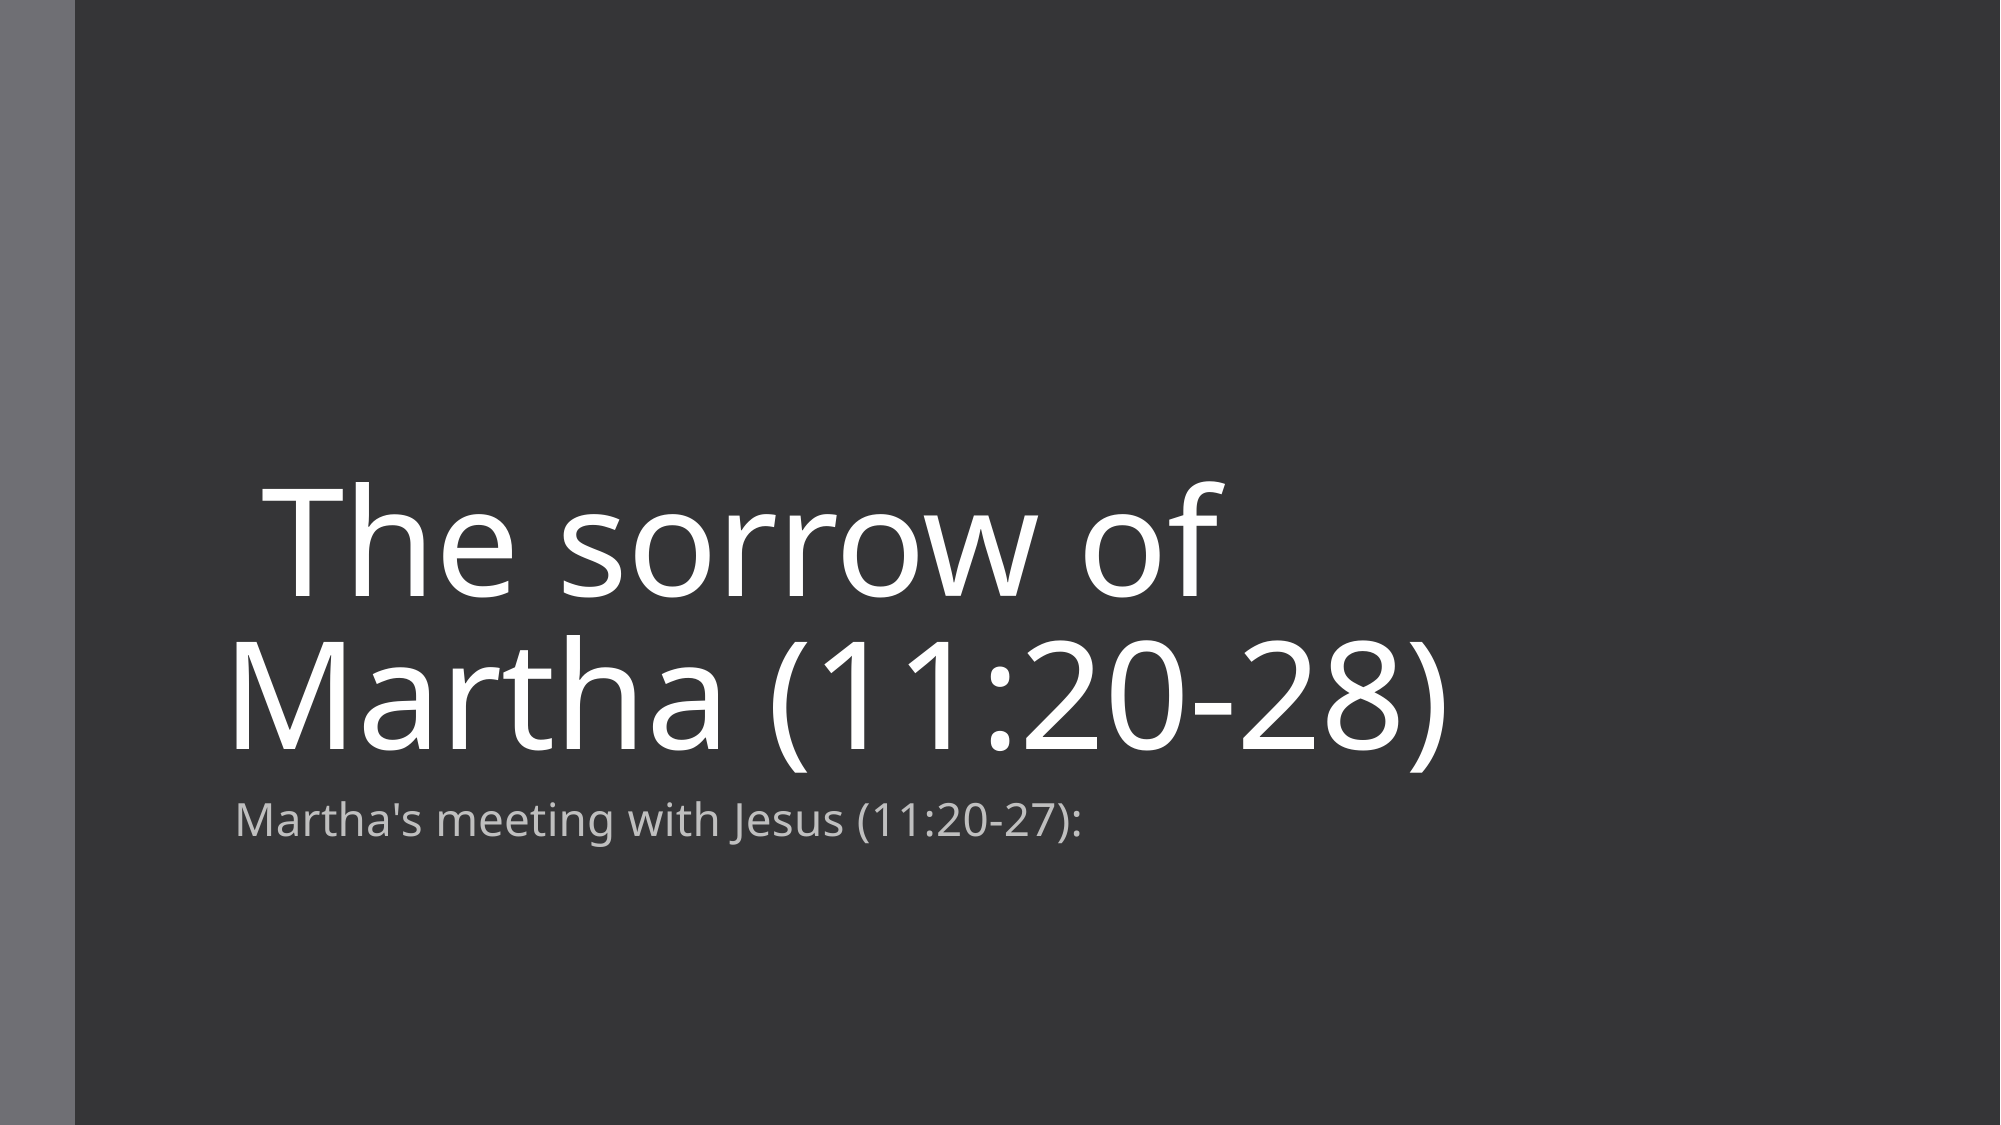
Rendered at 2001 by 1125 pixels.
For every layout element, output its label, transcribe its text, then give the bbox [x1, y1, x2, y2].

title The sorrow of Martha (11:20-28) [206, 124, 1752, 787]
subtitle Martha's meeting with Jesus (11:20-27): [206, 787, 1752, 1066]
